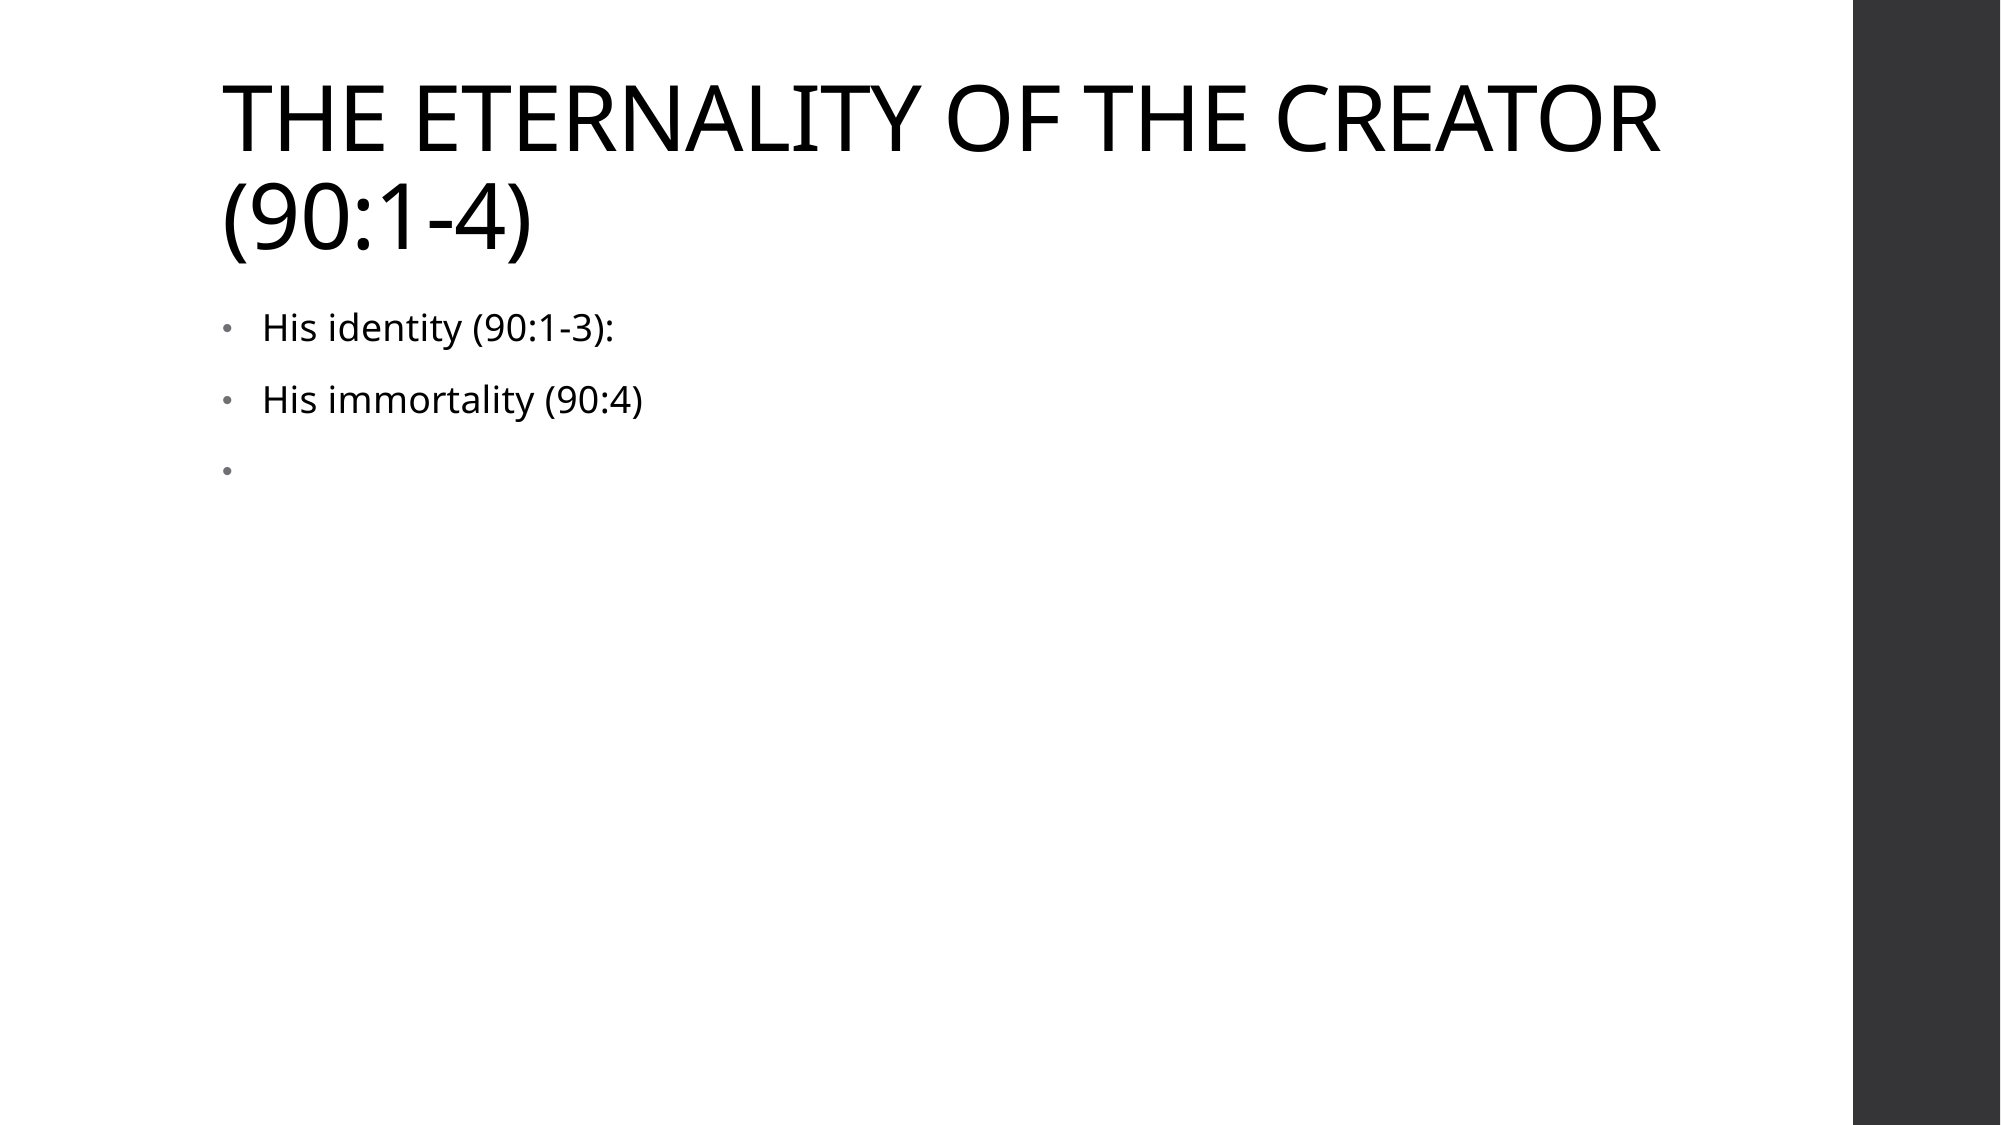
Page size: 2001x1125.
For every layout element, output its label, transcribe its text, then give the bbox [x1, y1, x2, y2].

title THE ETERNALITY OF THE CREATOR (90:1-4) [206, 60, 1797, 278]
list His identity (90:1-3): His immortality (90:4) [206, 299, 1617, 1014]
